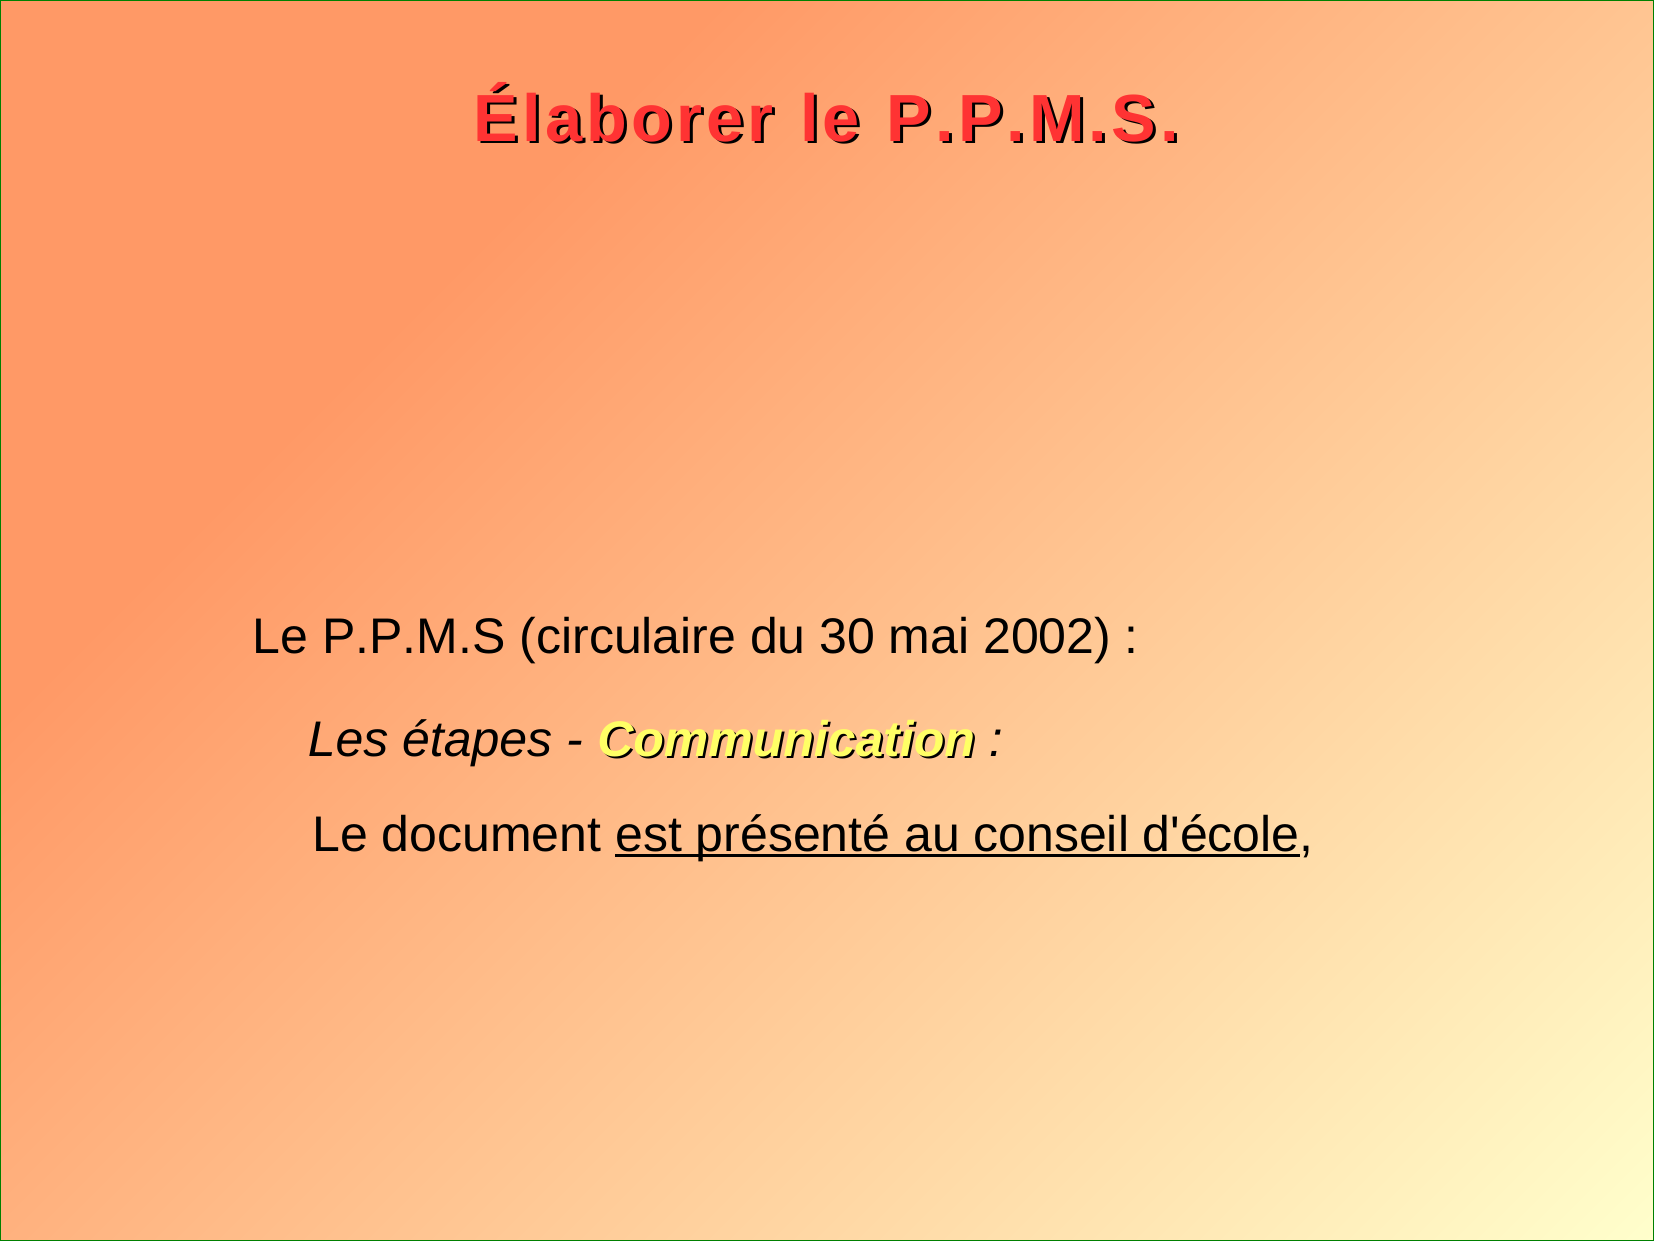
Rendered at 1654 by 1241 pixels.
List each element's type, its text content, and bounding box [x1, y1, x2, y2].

title Élaborer le P.P.M.S. [120, 29, 1533, 207]
text_box [0, 0, 1654, 1241]
text_box Le P.P.M.S (circulaire du 30 mai 2002) : Les étapes - Communication : Le document est présenté au conseil d'école, [88, 253, 1536, 1217]
